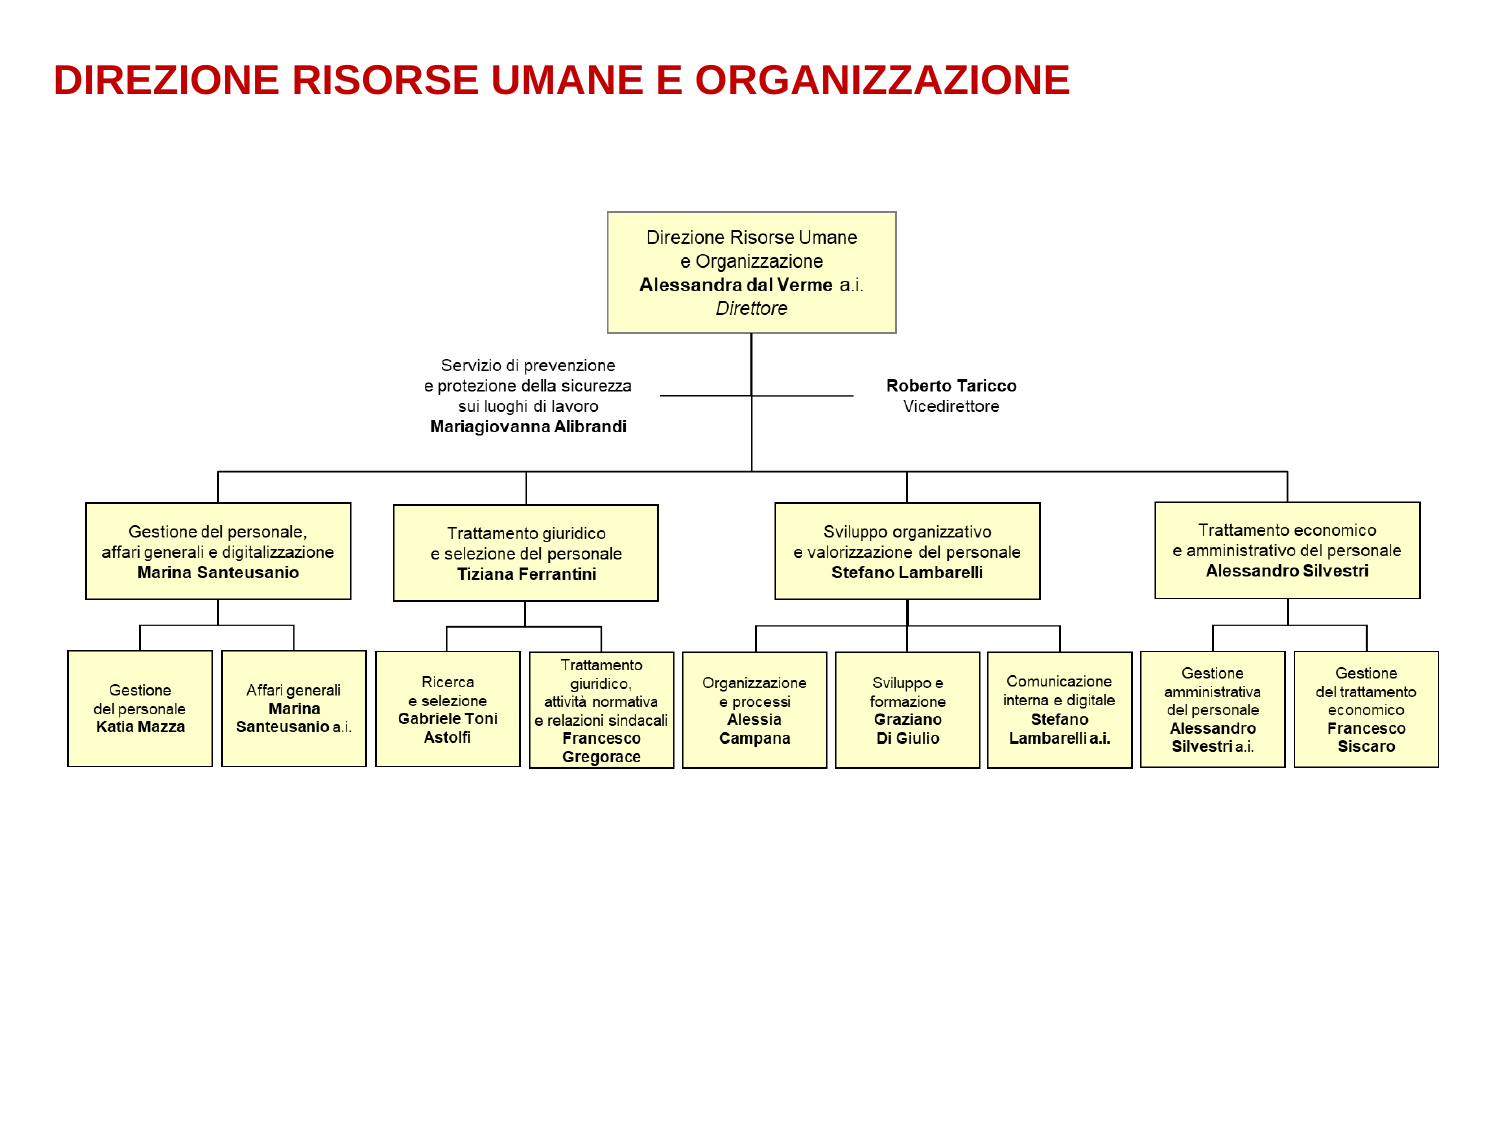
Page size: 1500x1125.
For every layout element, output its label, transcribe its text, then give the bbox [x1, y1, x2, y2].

text_box DIREZIONE RISORSE UMANE E ORGANIZZAZIONE [38, 45, 1414, 128]
picture [67, 211, 1439, 775]
